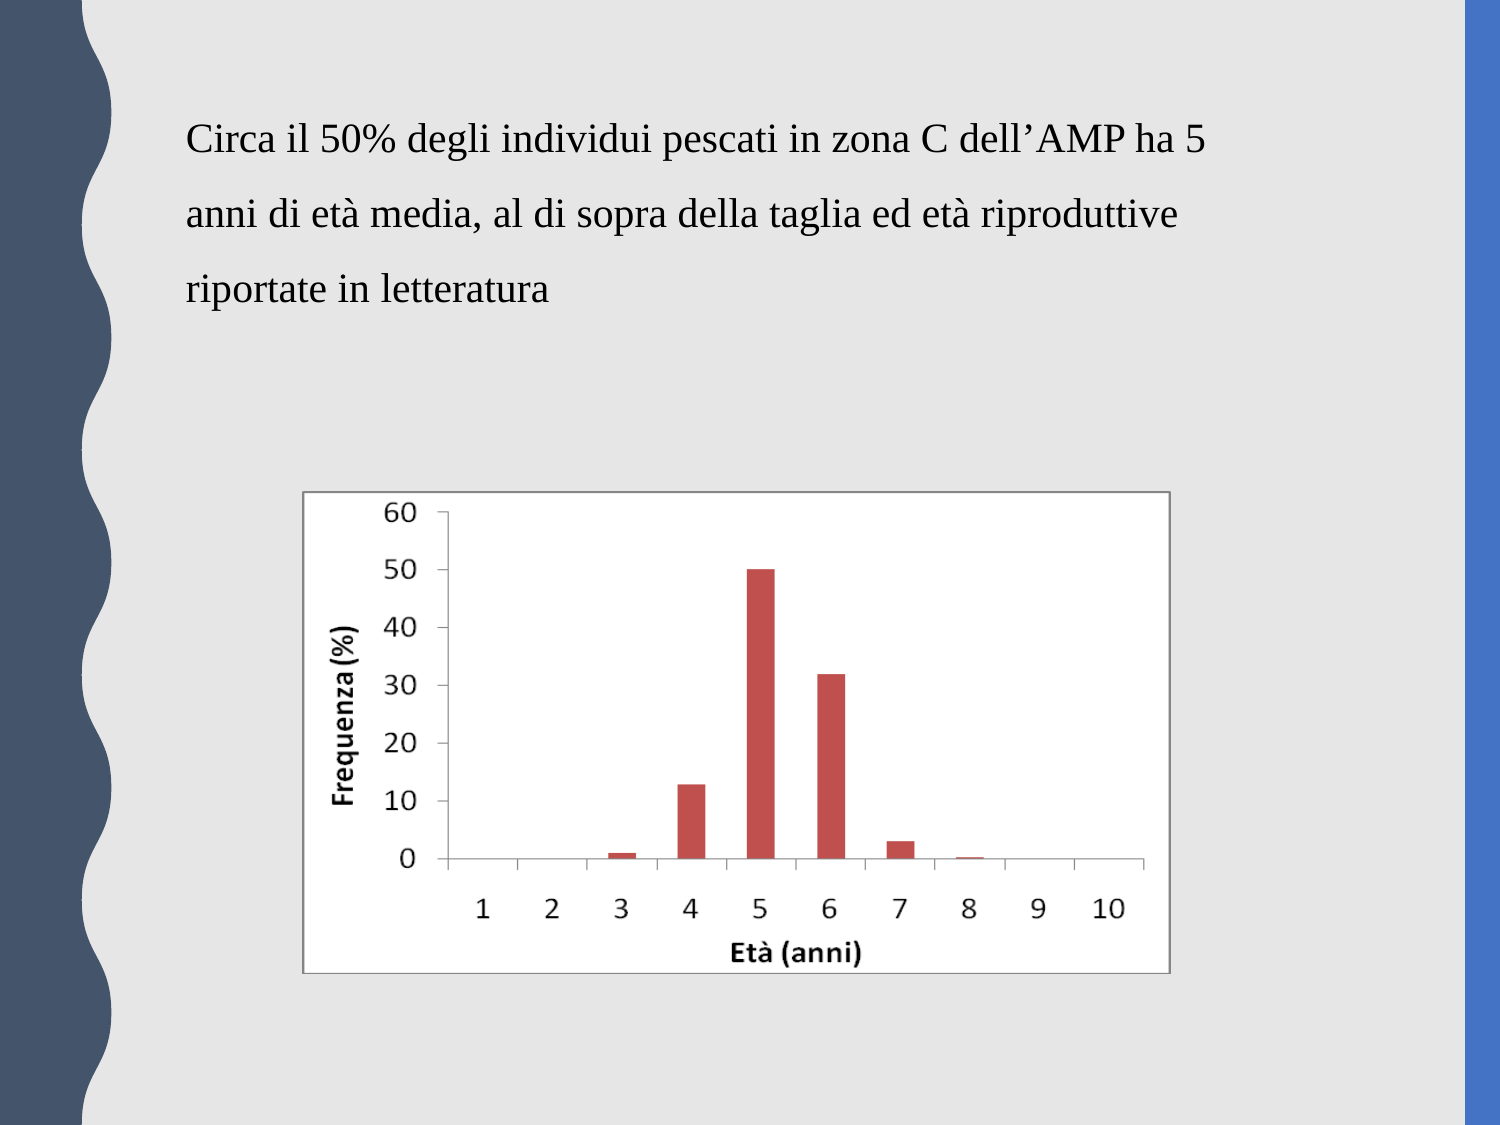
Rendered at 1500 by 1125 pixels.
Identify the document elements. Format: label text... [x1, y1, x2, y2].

title [100, 31, 1412, 161]
text_box Circa il 50% degli individui pescati in zona C dell’AMP ha 5 anni di età media, al di sopra della taglia ed età riproduttive riportate in letteratura [171, 78, 1235, 318]
picture [301, 491, 1171, 974]
